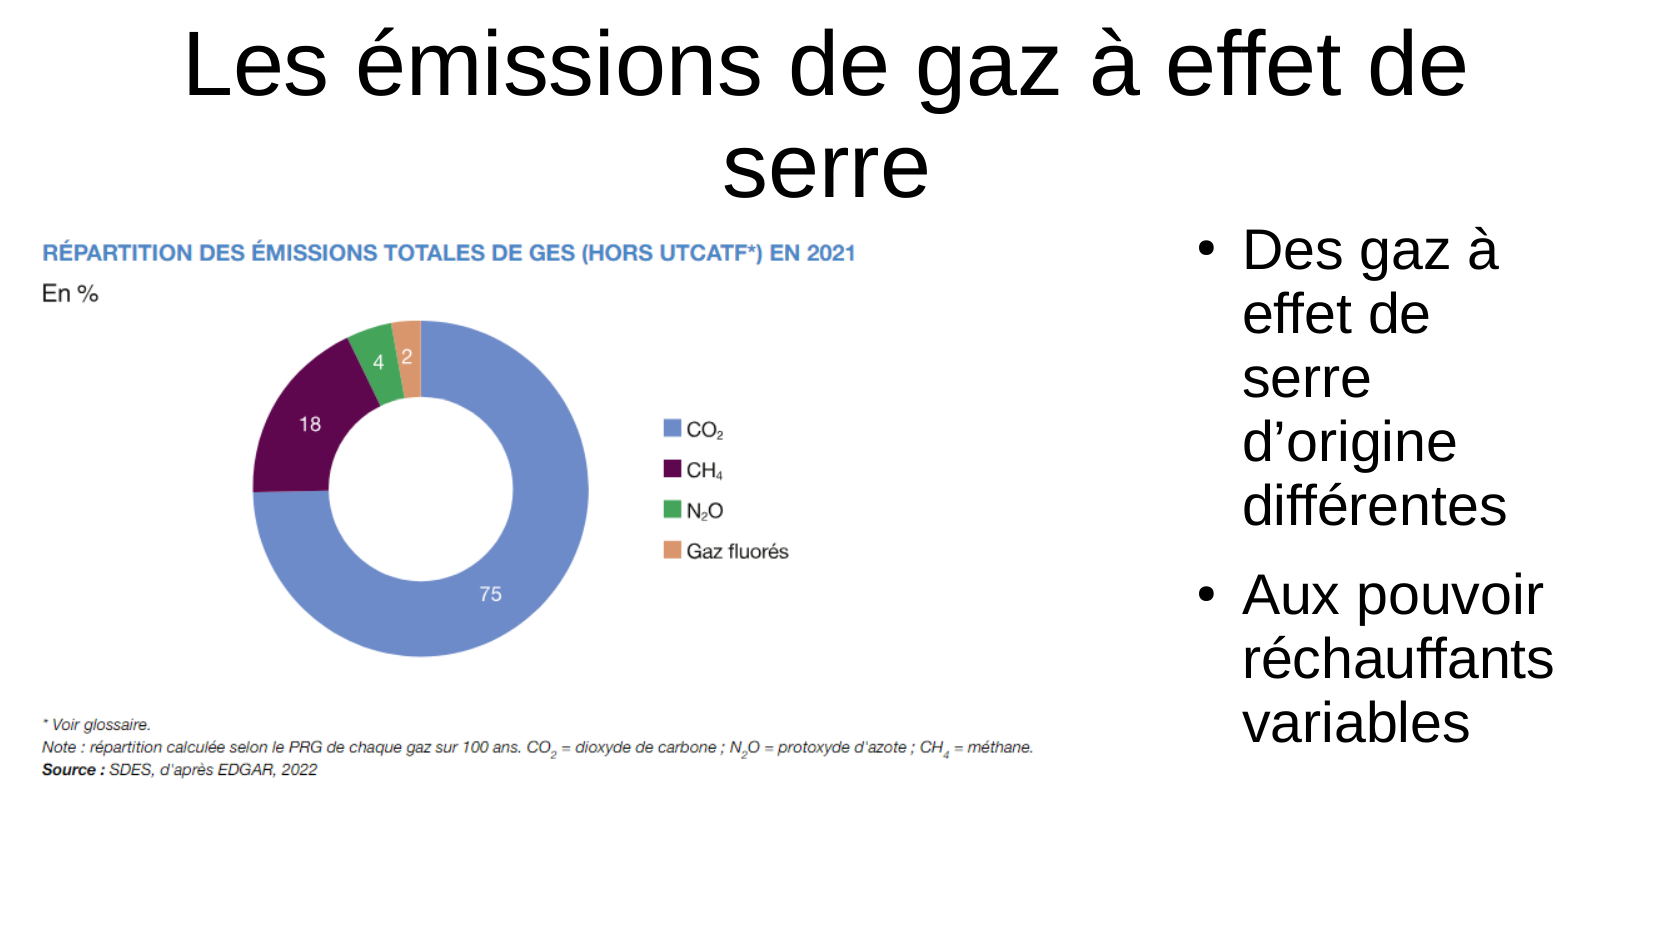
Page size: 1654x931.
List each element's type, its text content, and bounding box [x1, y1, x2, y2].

picture [21, 217, 1063, 799]
title Les émissions de gaz à effet de serre [82, 12, 1571, 218]
list Des gaz à effet de serre d’origine différentes Aux pouvoir réchauffants variables [1181, 217, 1571, 758]
